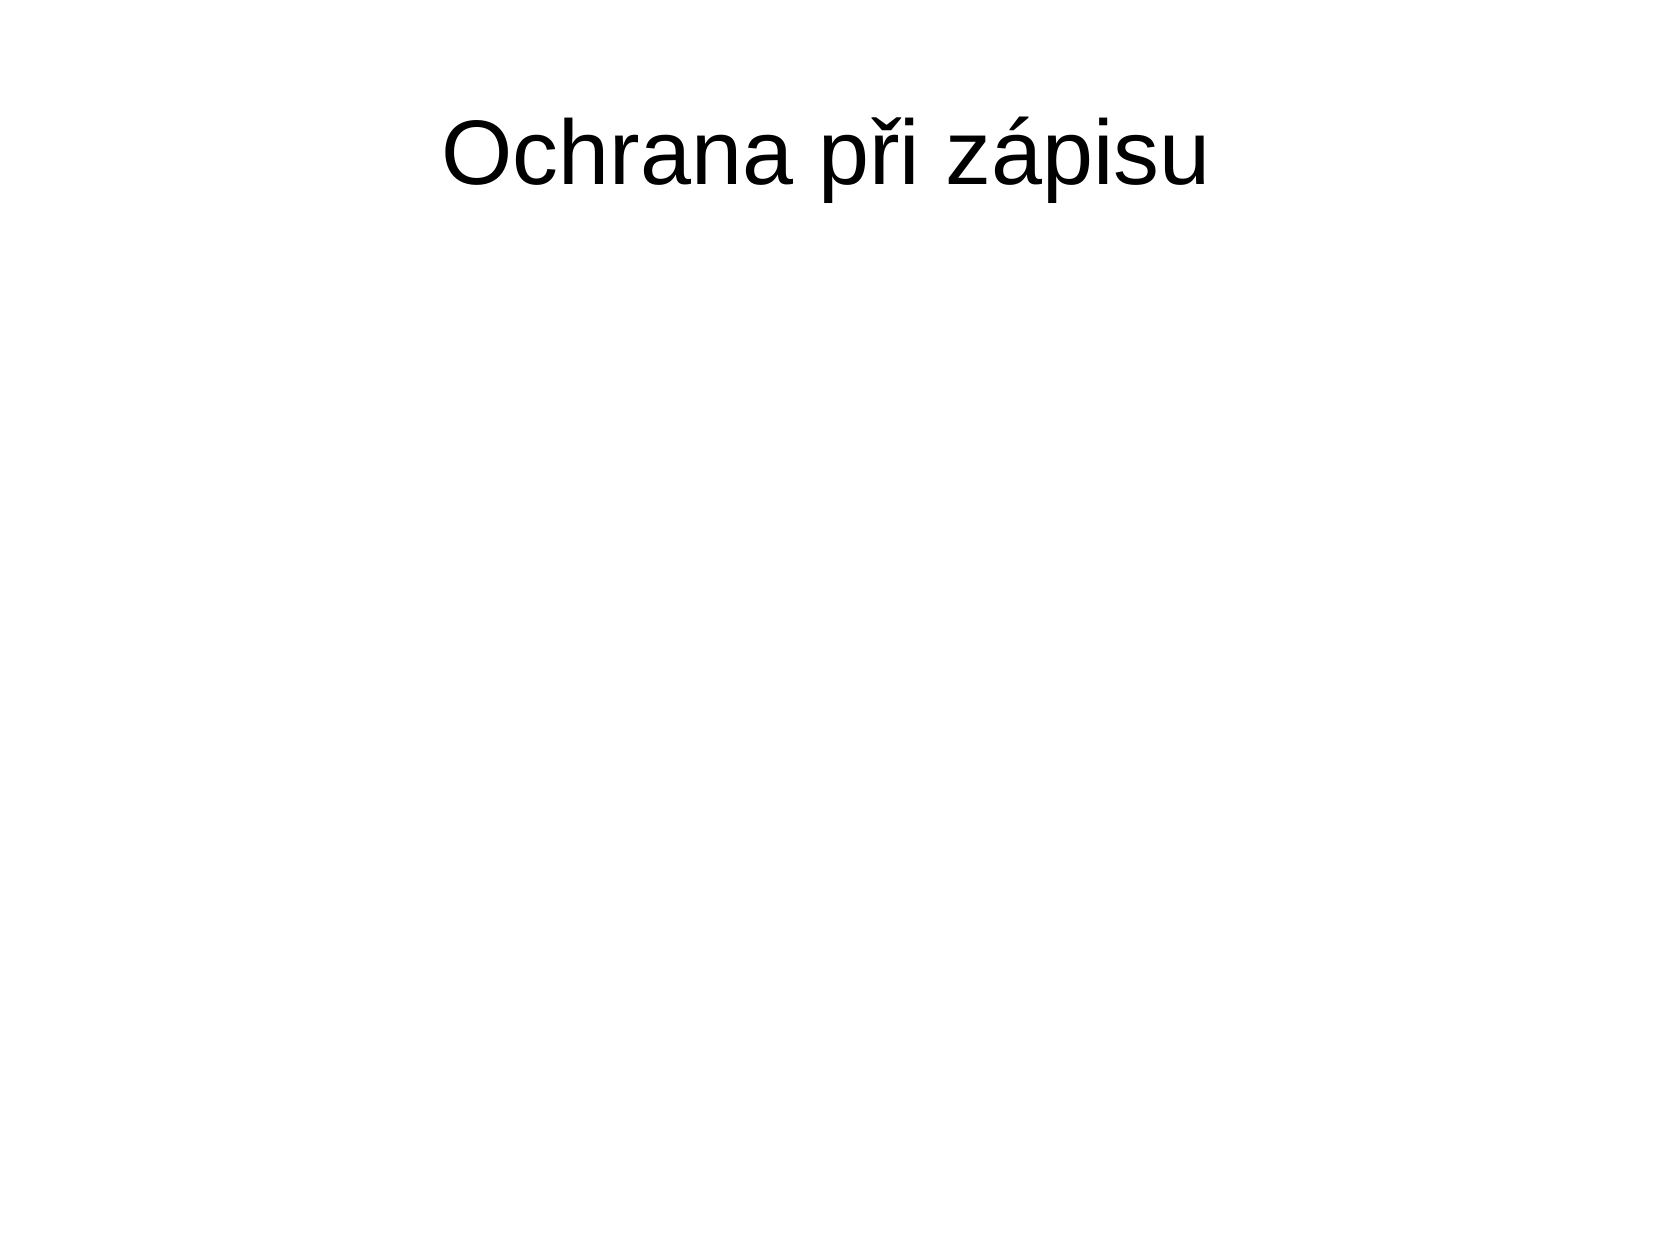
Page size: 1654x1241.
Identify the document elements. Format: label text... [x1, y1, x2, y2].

title Ochrana při zápisu [82, 56, 1571, 250]
